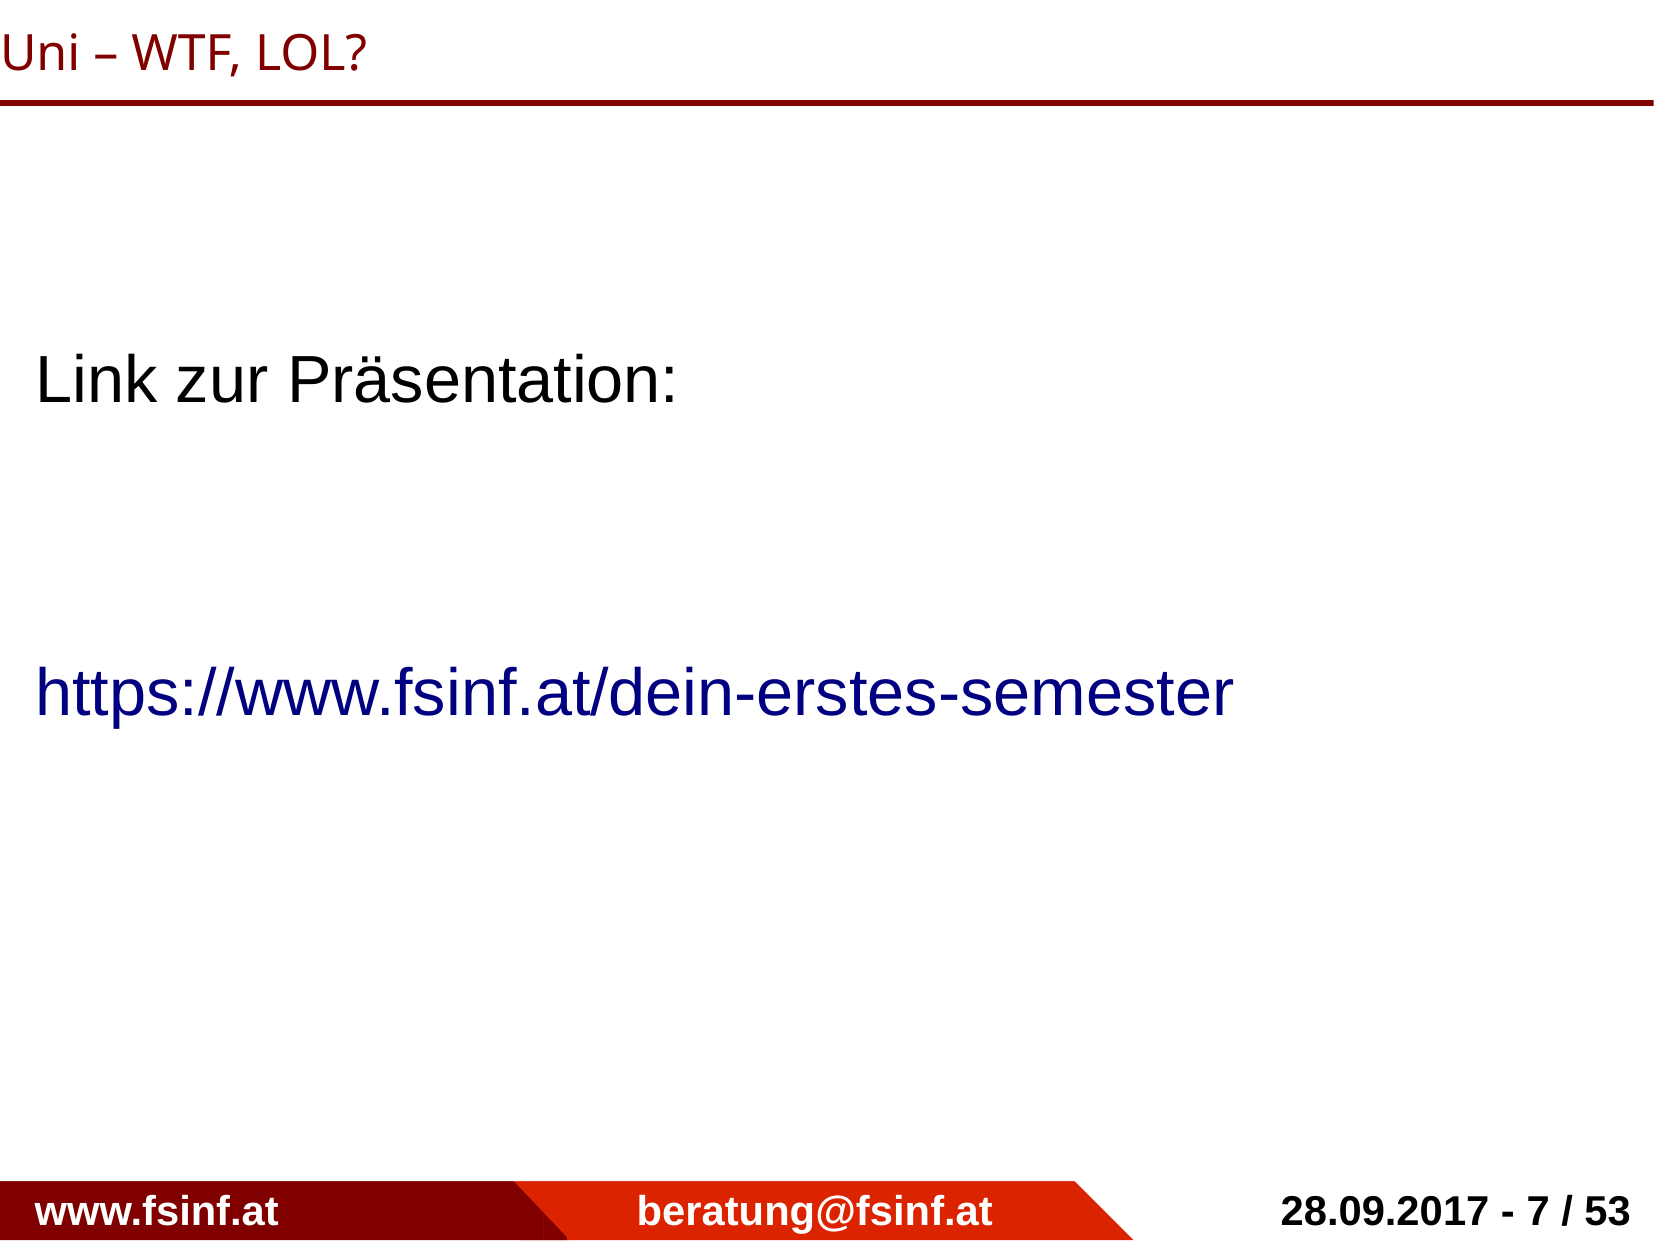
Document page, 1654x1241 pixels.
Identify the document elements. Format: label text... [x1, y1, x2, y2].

list Link zur Präsentation: https://www.fsinf.at/dein-erstes-semester [35, 342, 1571, 1162]
